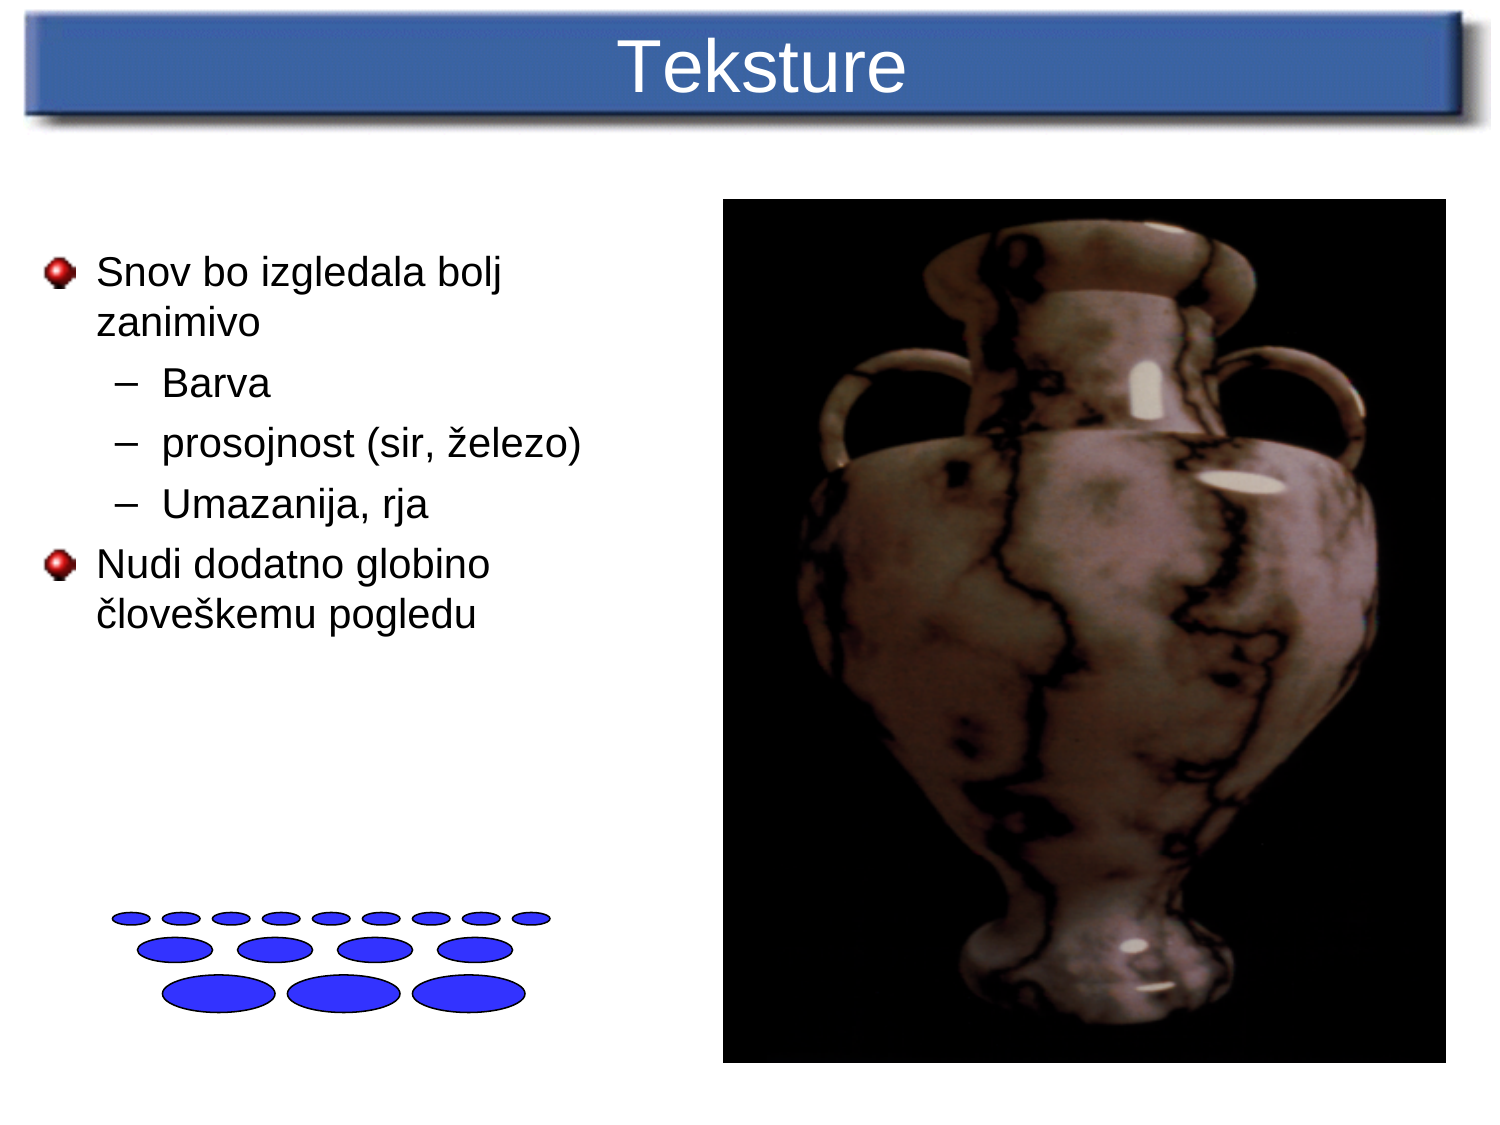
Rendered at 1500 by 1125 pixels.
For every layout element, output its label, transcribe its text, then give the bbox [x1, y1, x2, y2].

text_box [512, 912, 550, 925]
text_box [312, 912, 351, 925]
text_box [412, 912, 451, 925]
text_box [162, 974, 276, 1013]
text_box [212, 912, 250, 925]
picture [23, 8, 1491, 135]
title Teksture [24, 0, 1500, 126]
chart [723, 200, 1446, 1063]
text_box [462, 912, 501, 925]
text_box [437, 937, 513, 963]
text_box [137, 937, 213, 963]
list Snov bo izgledala bolj zanimivo Barva prosojnost (sir, železo) Umazanija, rja Nudi dodatno globino človeškemu pogledu [24, 237, 638, 1000]
text_box [412, 974, 526, 1013]
text_box [262, 912, 301, 925]
text_box [362, 912, 400, 925]
text_box [237, 937, 313, 963]
text_box [162, 912, 201, 925]
text_box [337, 937, 413, 963]
text_box [112, 912, 151, 925]
text_box [287, 974, 400, 1013]
